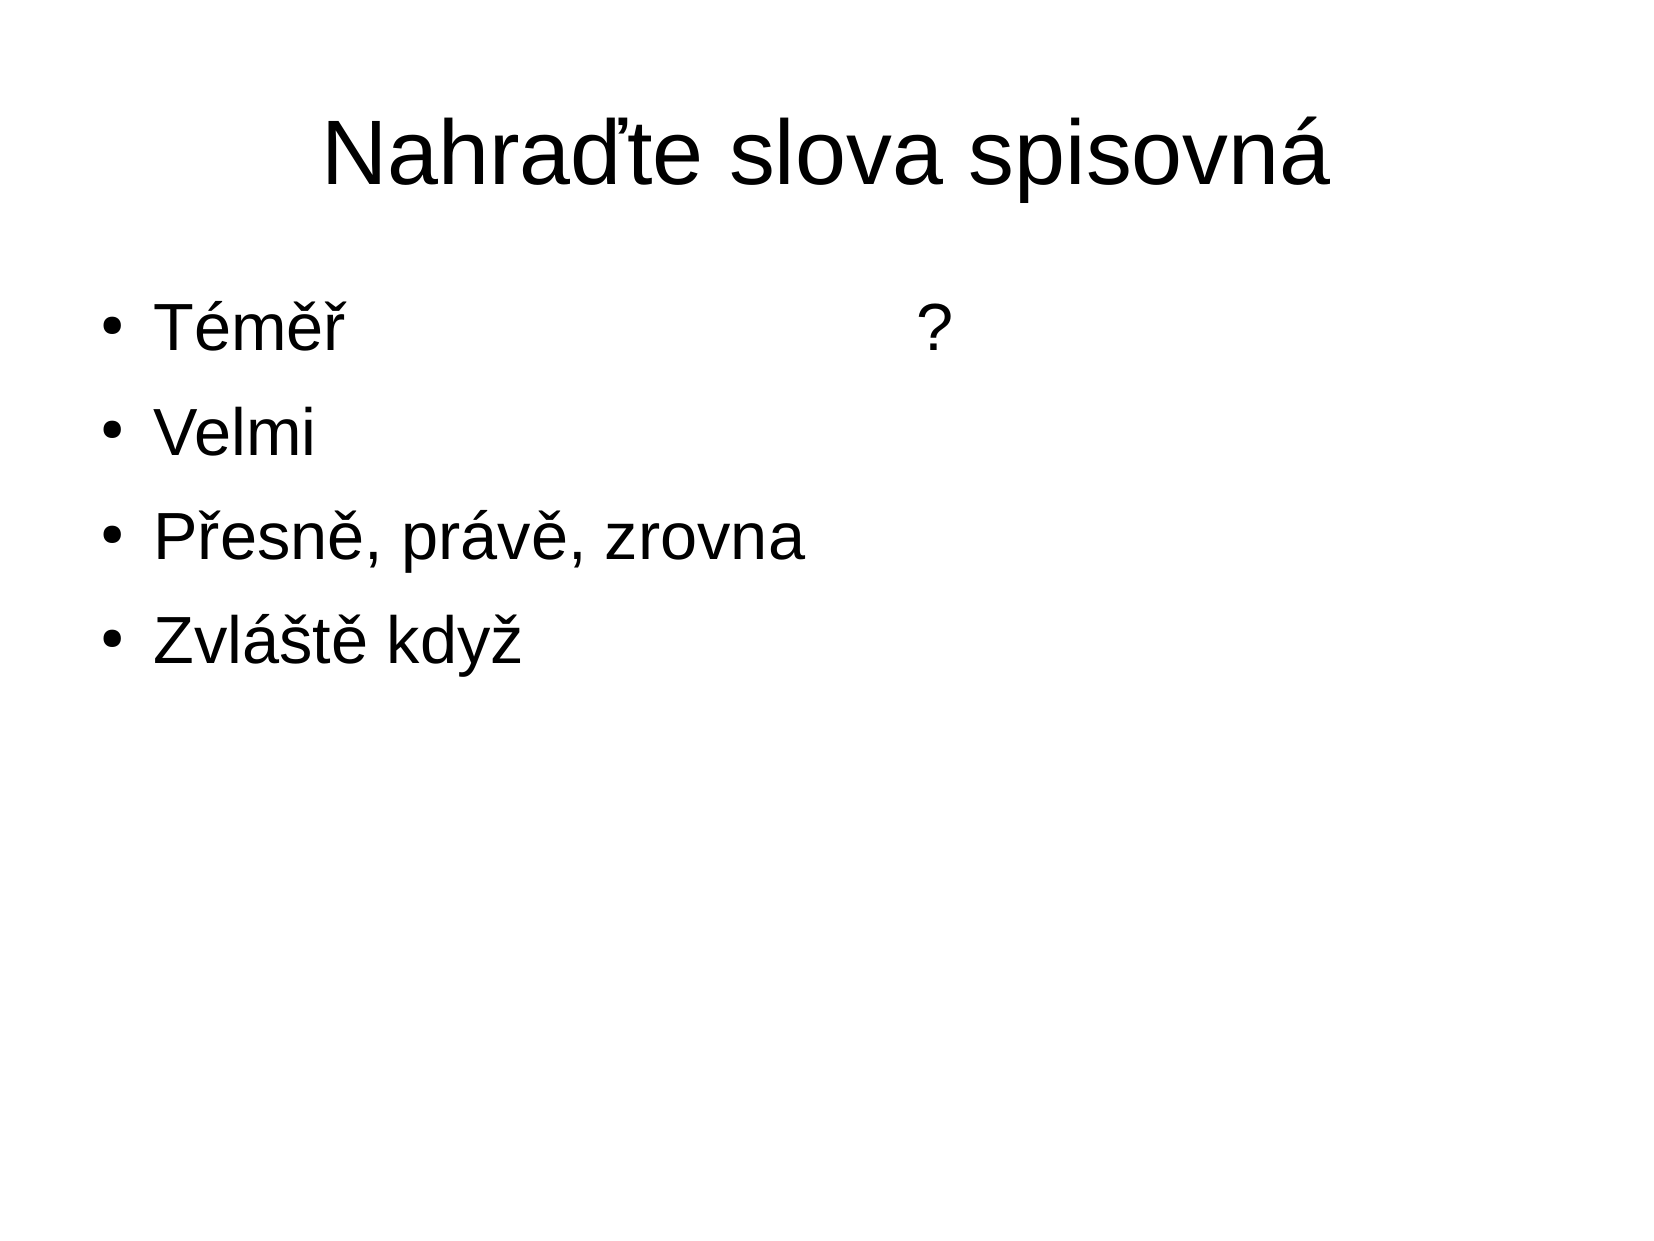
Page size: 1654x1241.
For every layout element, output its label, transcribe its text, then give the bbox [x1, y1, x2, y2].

title Nahraďte slova spisovná [82, 49, 1571, 257]
list ? [845, 290, 1572, 1010]
list Téměř Velmi Přesně, právě, zrovna Zvláště když [82, 290, 809, 1010]
